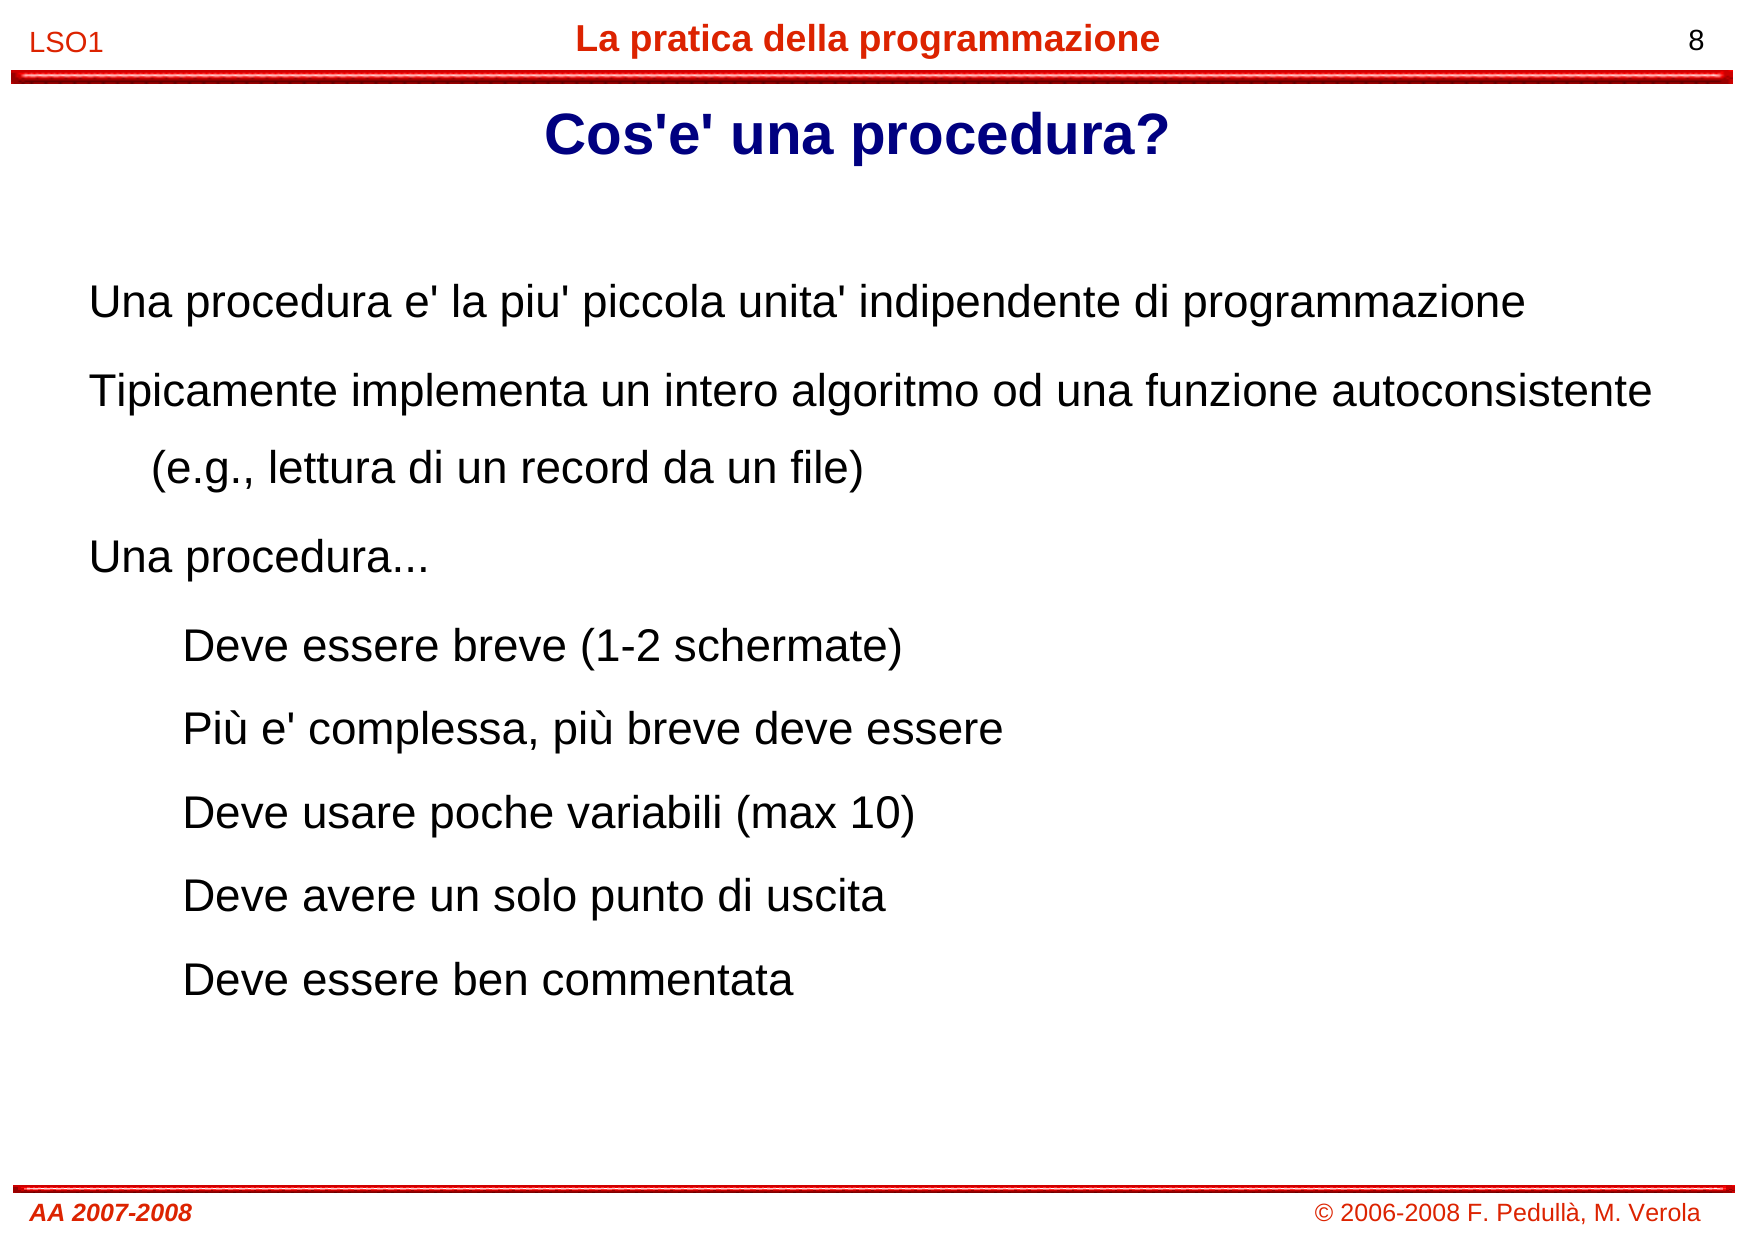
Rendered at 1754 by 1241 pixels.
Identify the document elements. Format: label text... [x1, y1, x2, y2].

list Una procedura e' la piu' piccola unita' indipendente di programmazione Tipicamente implementa un intero algoritmo od una funzione autoconsistente (e.g., lettura di un record da un file) Una procedura... Deve essere breve (1-2 schermate) Più e' complessa, più breve deve essere Deve usare poche variabili (max 10) Deve avere un solo punto di uscita Deve essere ben commentata [88, 250, 1671, 1106]
picture [11, 70, 1733, 84]
picture [13, 1185, 1735, 1193]
text_box Cos'e' una procedura? [386, 98, 1330, 187]
